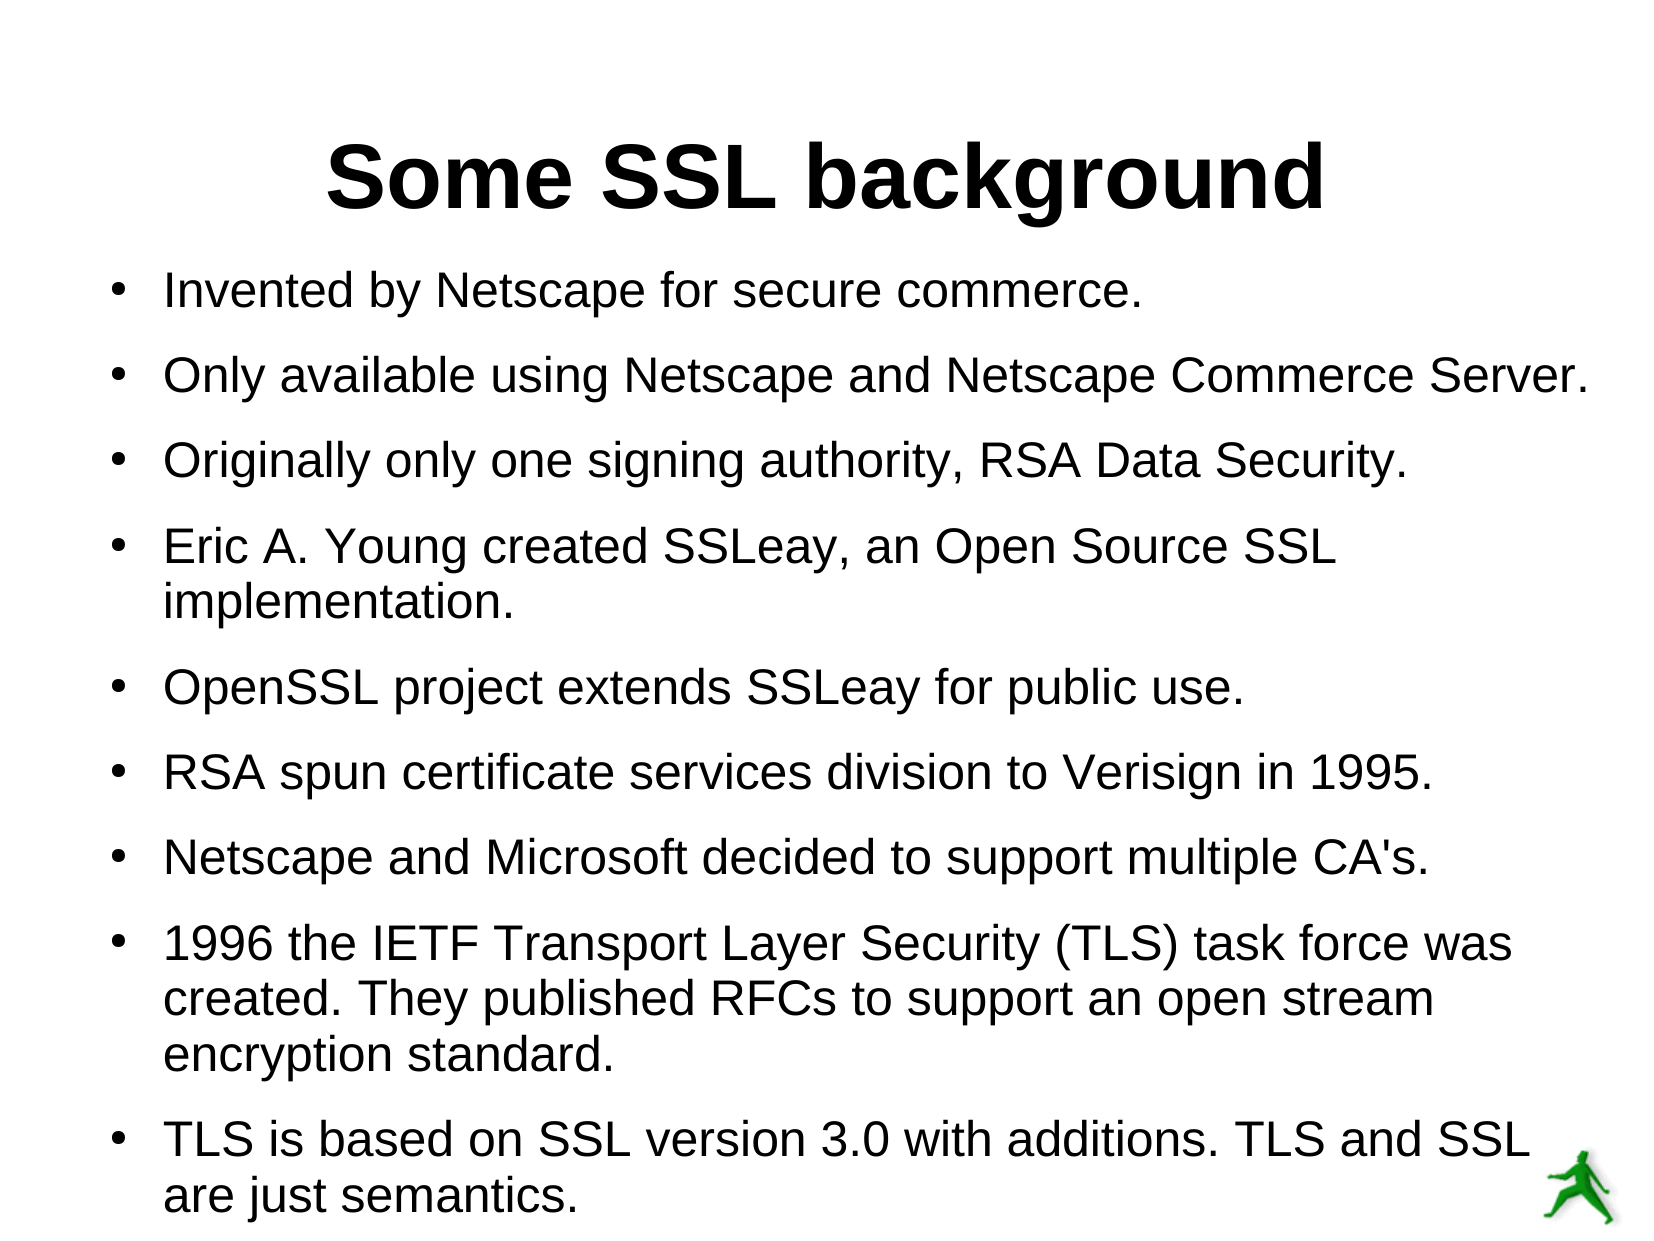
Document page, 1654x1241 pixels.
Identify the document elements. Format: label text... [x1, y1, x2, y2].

picture [1541, 1135, 1634, 1227]
title Some SSL background [121, 73, 1534, 262]
list Invented by Netscape for secure commerce. Only available using Netscape and Netscape Commerce Server. Originally only one signing authority, RSA Data Security. Eric A. Young created SSLeay, an Open Source SSL implementation. OpenSSL project extends SSLeay for public use. RSA spun certificate services division to Verisign in 1995. Netscape and Microsoft decided to support multiple CA's. 1996 the IETF Transport Layer Security (TLS) task force was created. They published RFCs to support an open stream encryption standard. TLS is based on SSL version 3.0 with additions. TLS and SSL are just semantics. [91, 262, 1608, 1224]
